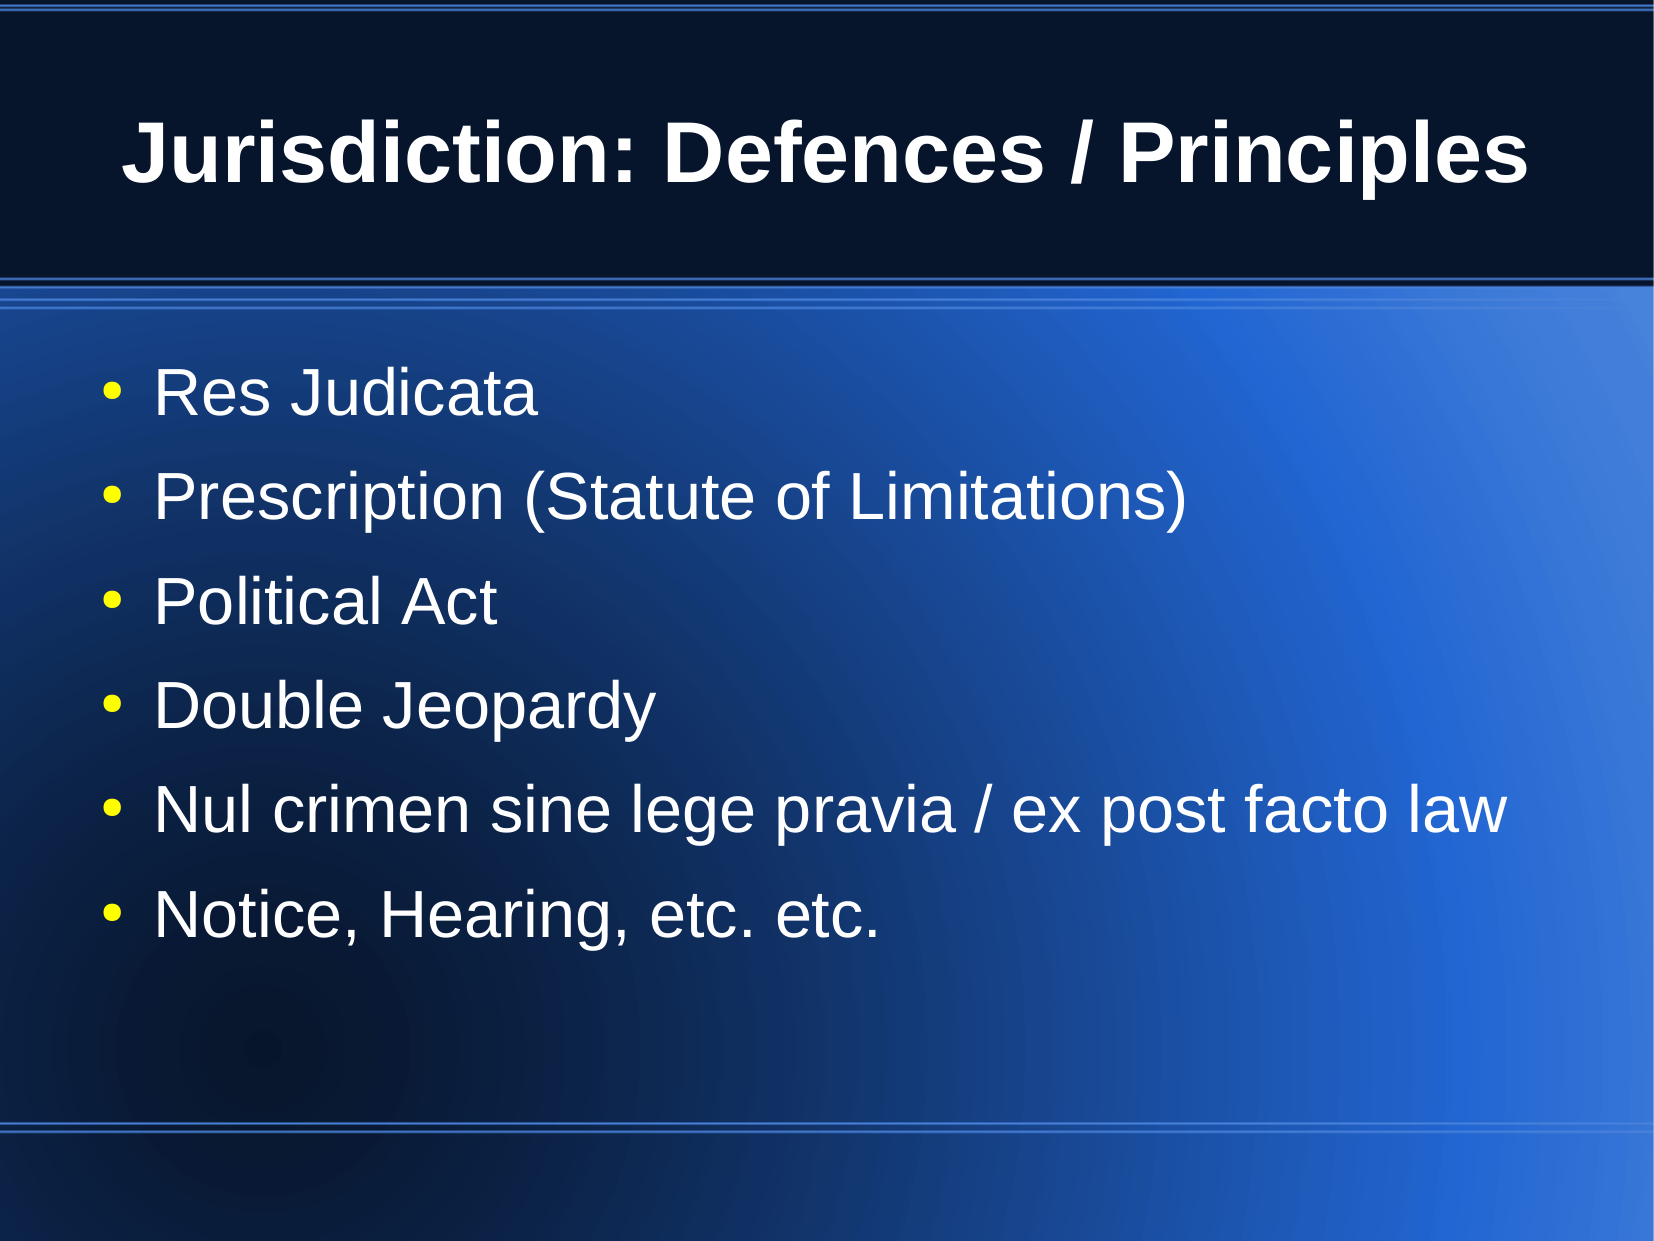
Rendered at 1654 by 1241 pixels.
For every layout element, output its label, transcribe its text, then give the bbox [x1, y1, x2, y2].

picture [0, 0, 1654, 1241]
title Jurisdiction: Defences / Principles [82, 49, 1571, 257]
list Res Judicata Prescription (Statute of Limitations) Political Act Double Jeopardy Nul crimen sine lege pravia / ex post facto law Notice, Hearing, etc. etc. [82, 355, 1571, 1058]
